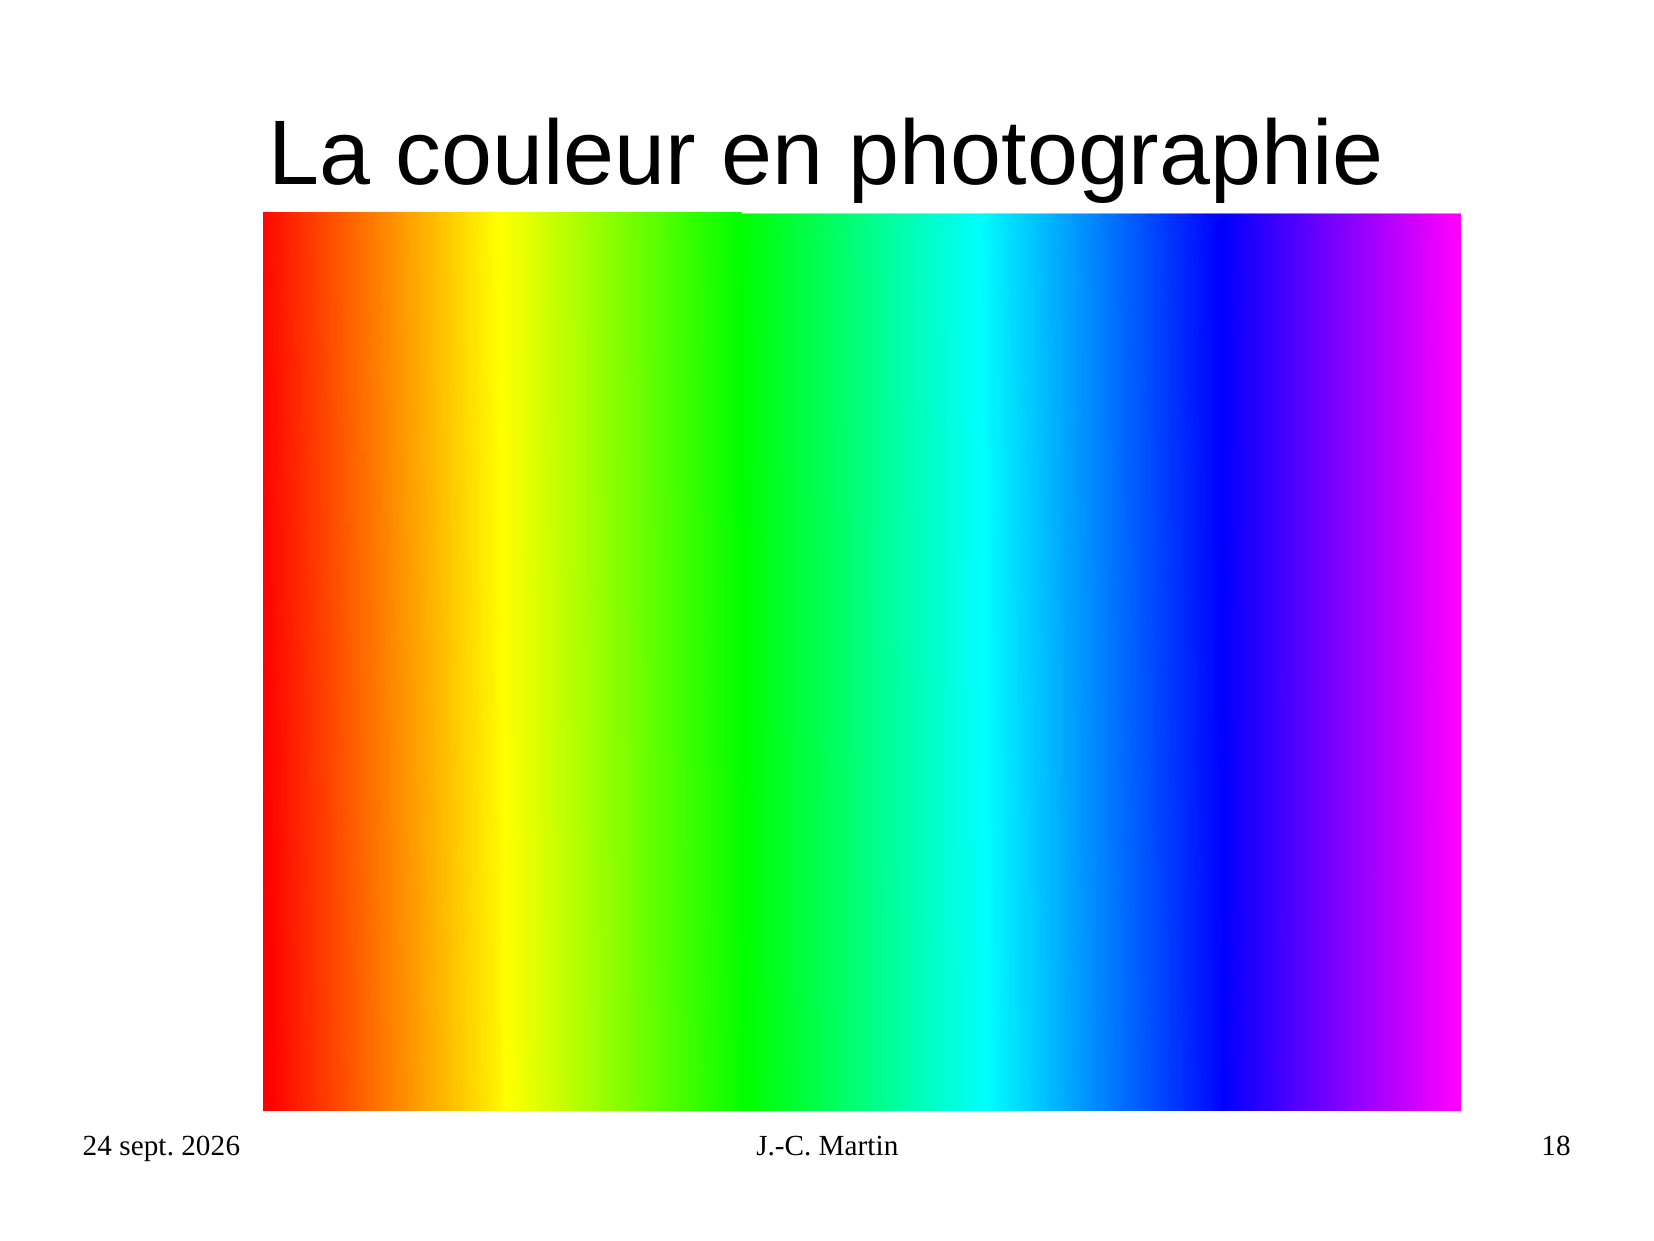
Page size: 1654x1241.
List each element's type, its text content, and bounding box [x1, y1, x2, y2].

picture [263, 212, 1461, 1111]
title La couleur en photographie [82, 49, 1571, 257]
